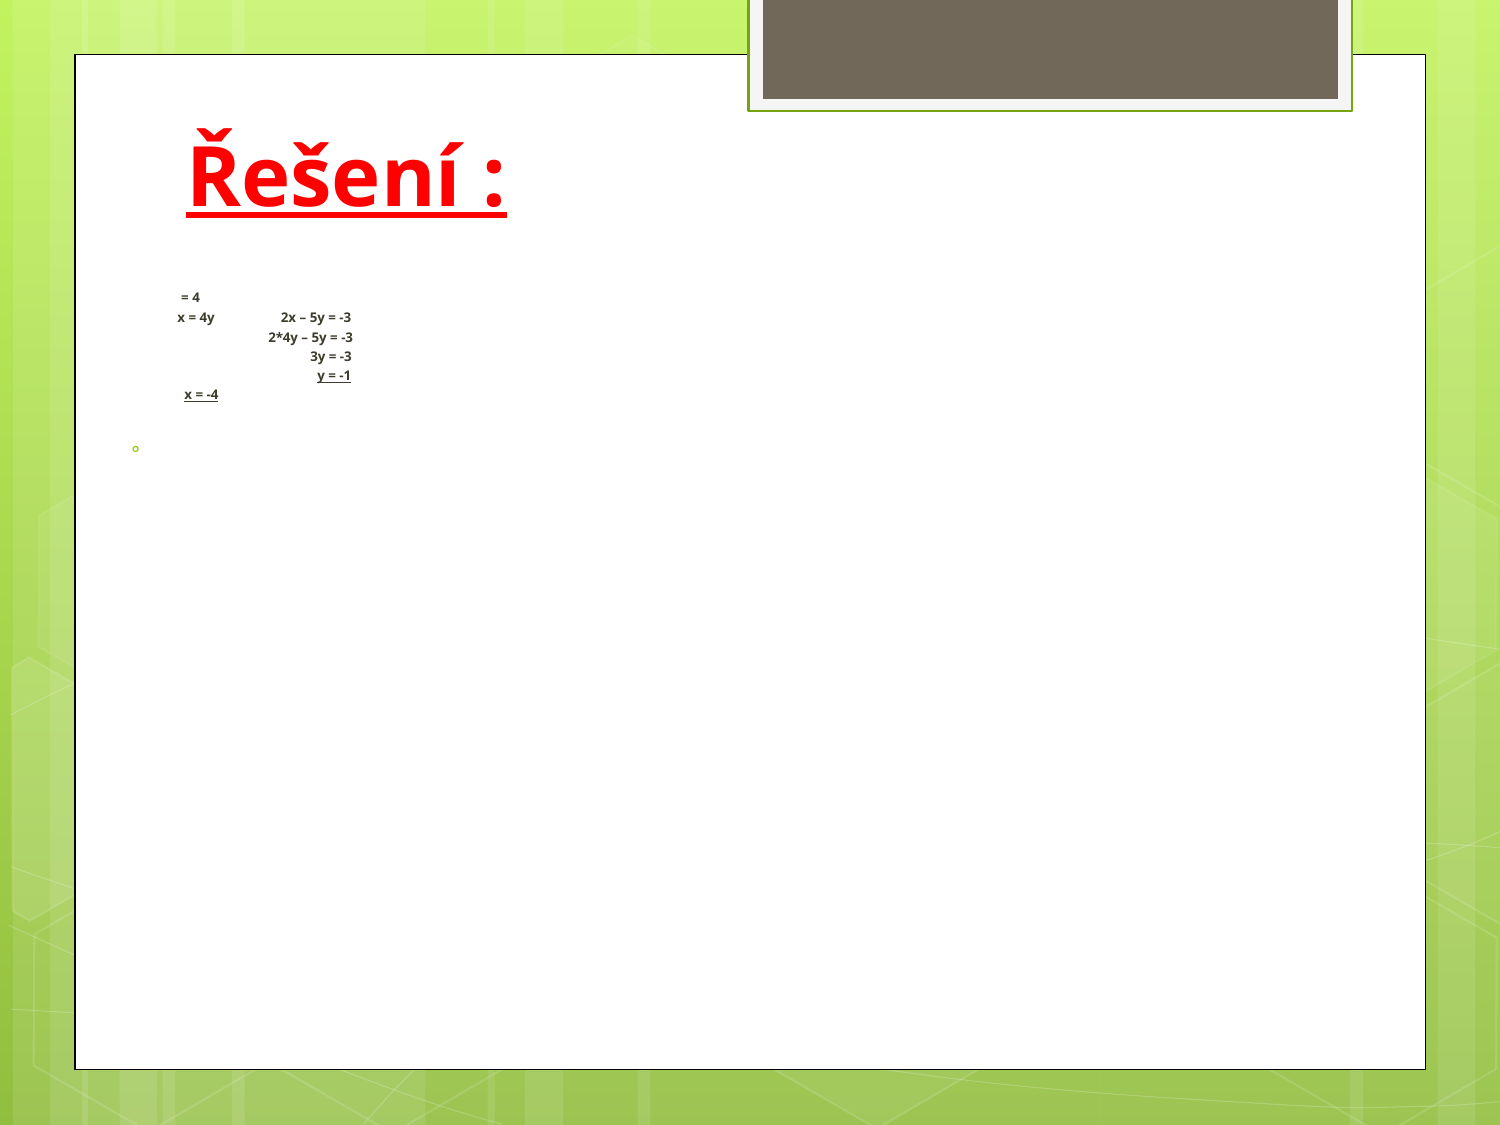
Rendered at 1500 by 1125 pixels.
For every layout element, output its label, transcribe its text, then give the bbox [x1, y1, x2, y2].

list = 4 x = 4y 2x – 5y = -3 2*4y – 5y = -3 3y = -3 y = -1 x = -4 [76, 255, 1427, 450]
title Řešení : [171, 42, 1415, 231]
